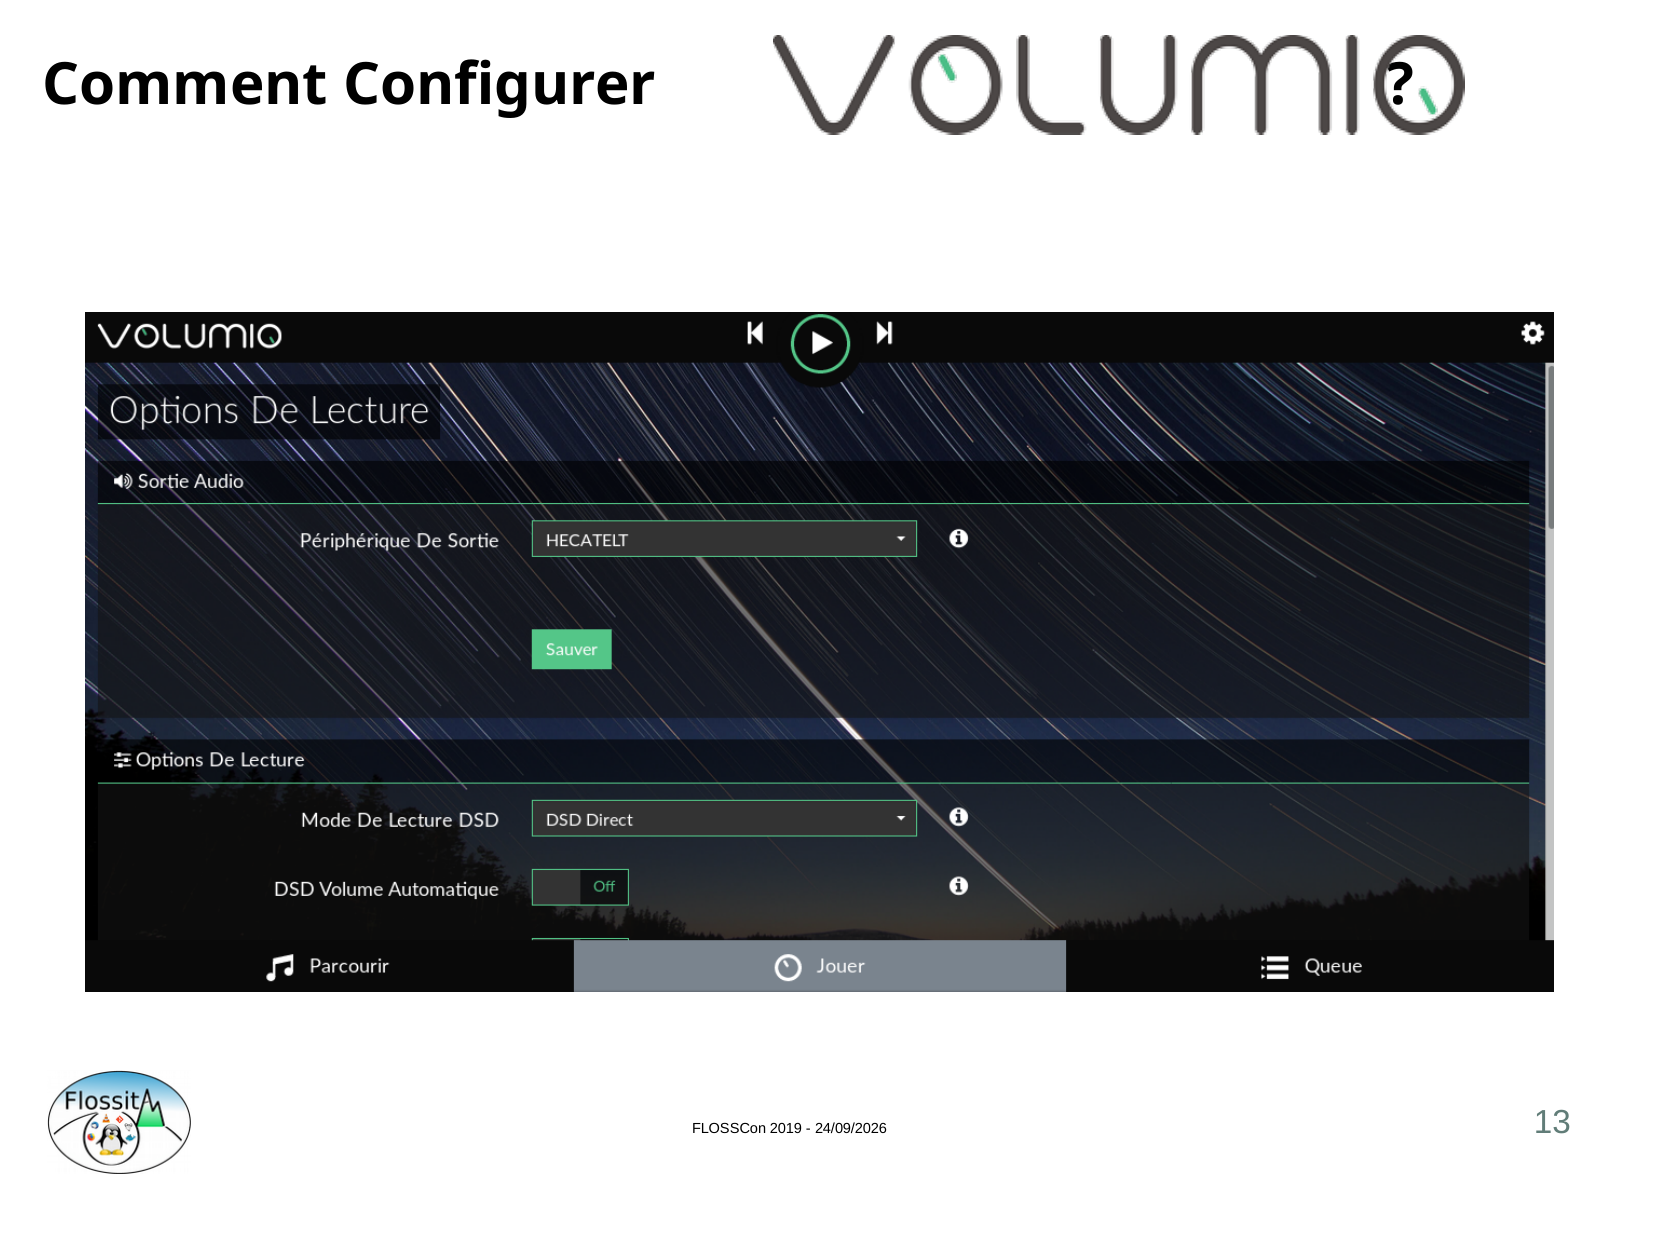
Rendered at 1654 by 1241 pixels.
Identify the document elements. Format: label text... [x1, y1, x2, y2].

title Comment Configurer ? [27, 38, 1565, 194]
picture [85, 312, 1554, 992]
picture [47, 1070, 191, 1174]
picture [773, 35, 1465, 135]
